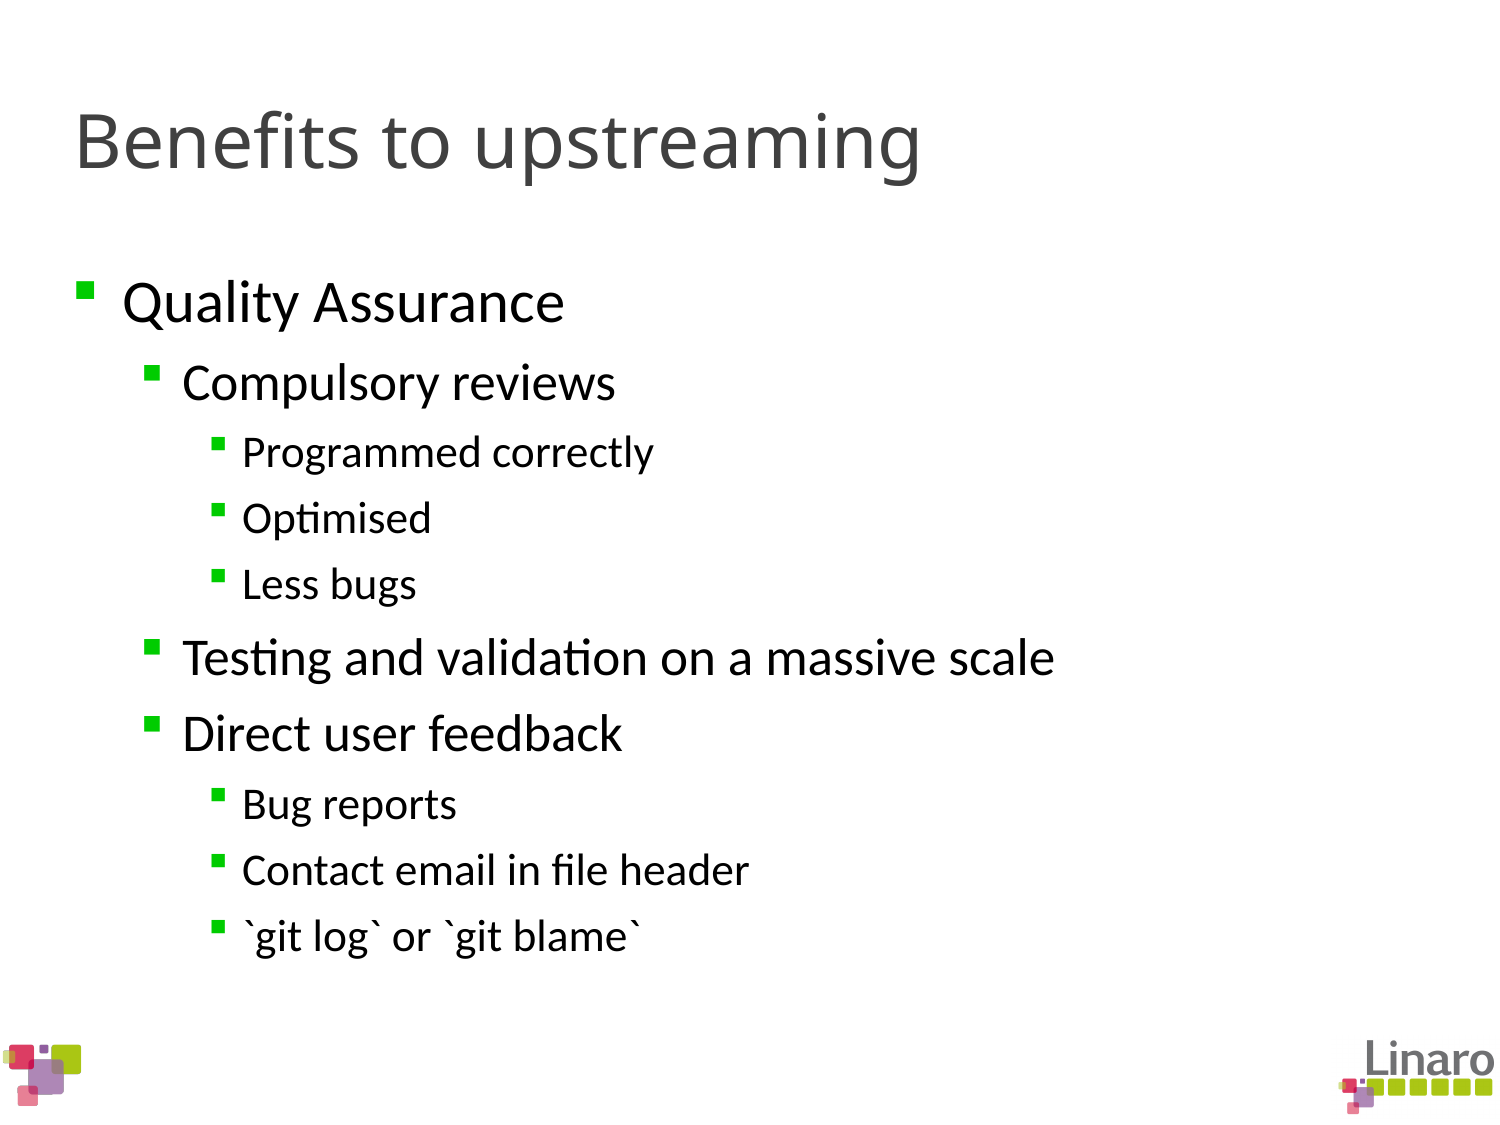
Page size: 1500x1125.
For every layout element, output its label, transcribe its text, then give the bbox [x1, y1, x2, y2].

title Benefits to upstreaming [59, 40, 1410, 237]
picture [0, 1041, 84, 1125]
list Quality Assurance Compulsory reviews Programmed correctly Optimised Less bugs Testing and validation on a massive scale Direct user feedback Bug reports Contact email in file header `git log` or `git blame` [56, 254, 1426, 976]
picture [1331, 1035, 1500, 1119]
